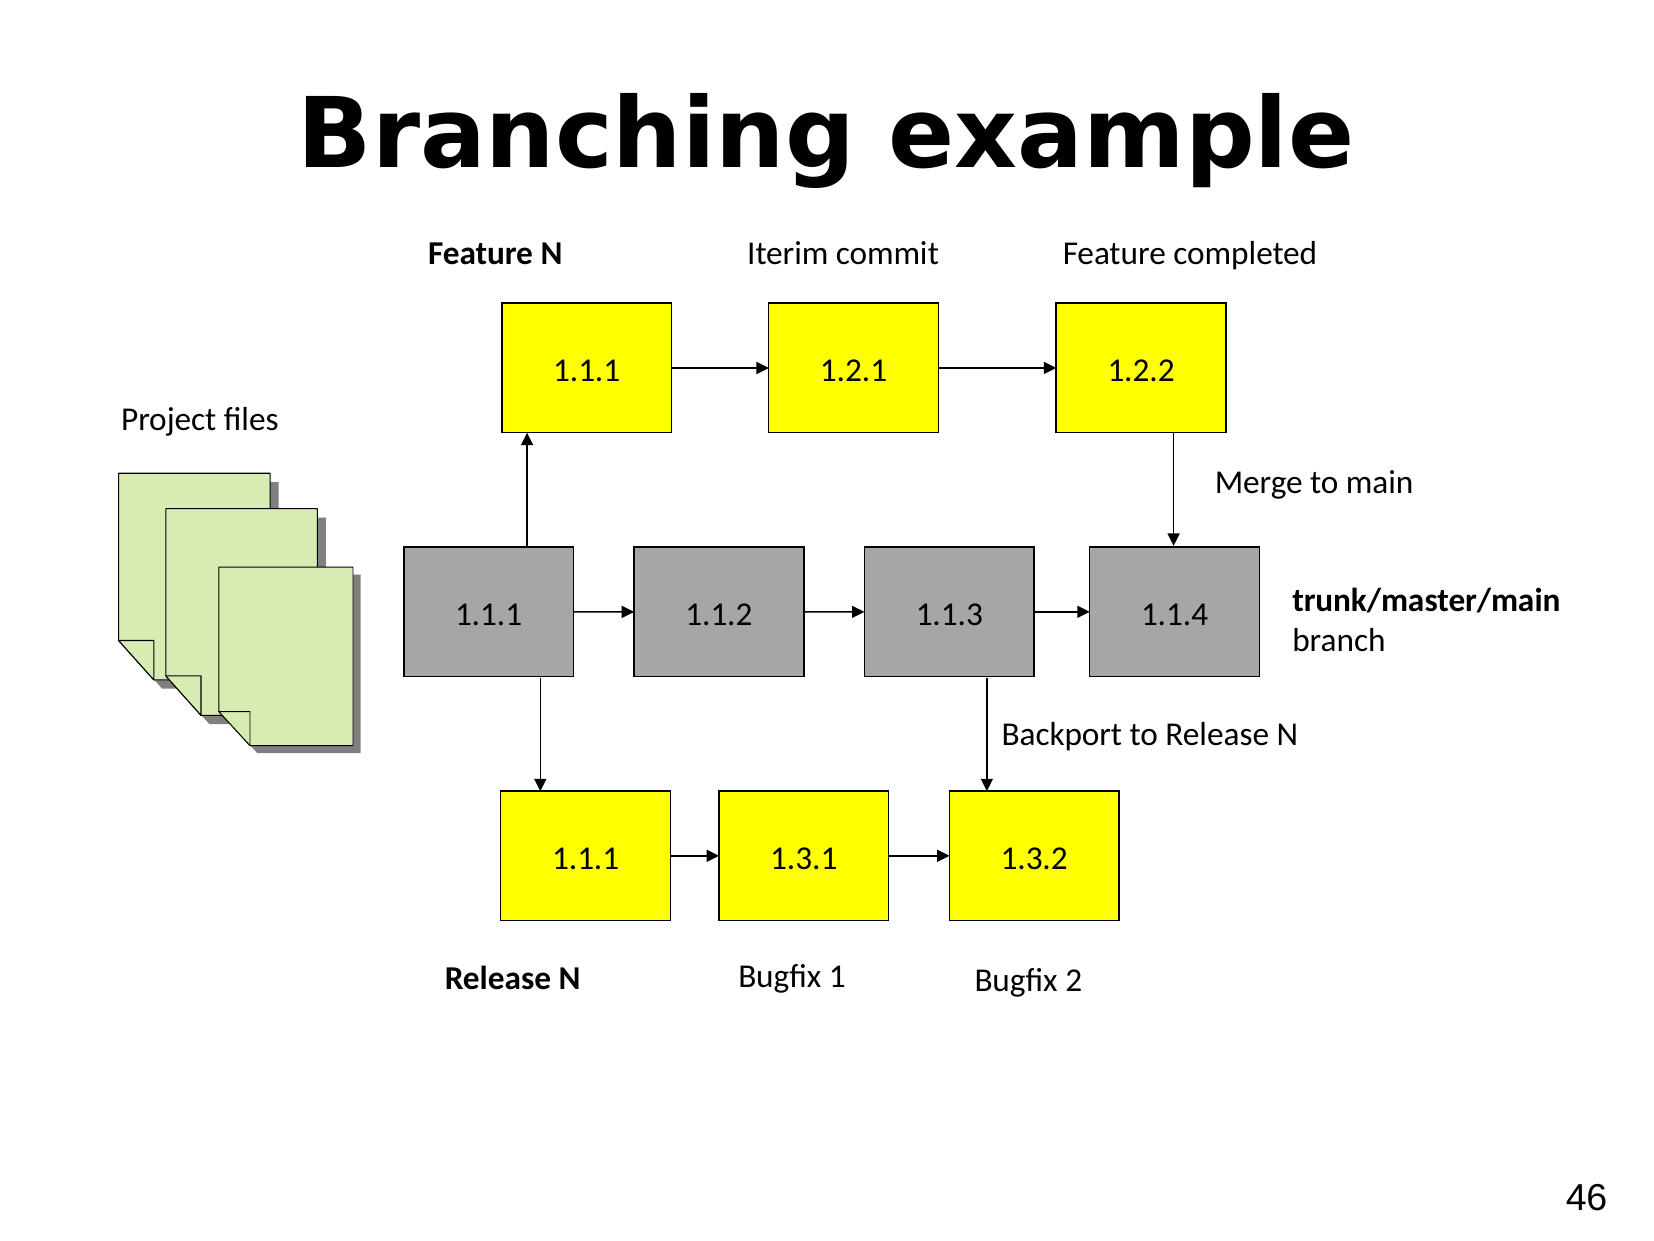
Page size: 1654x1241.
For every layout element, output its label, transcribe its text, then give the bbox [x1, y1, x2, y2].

text_box 1.3.1 [719, 791, 889, 921]
text_box Feature completed [1048, 224, 1392, 280]
text_box Bugfix 2 [959, 950, 1134, 1006]
text_box Iterim commit [732, 224, 1016, 280]
picture [113, 467, 367, 759]
title Branching example [82, 61, 1571, 207]
text_box Bugfix 1 [723, 947, 898, 1002]
text_box Project files [106, 389, 363, 445]
text_box trunk/master/main branch [1277, 571, 1583, 666]
text_box 1.1.1 [501, 303, 672, 433]
text_box Feature N [413, 224, 638, 280]
text_box 1.3.2 [949, 791, 1120, 921]
text_box 1.1.4 [1089, 547, 1260, 677]
text_box Merge to main [1200, 452, 1558, 508]
text_box 1.1.1 [500, 791, 671, 921]
text_box Release N [430, 949, 650, 1004]
text_box 1.2.2 [1056, 303, 1226, 433]
text_box 1.1.1 [403, 547, 574, 677]
text_box 1.1.3 [864, 547, 1035, 677]
text_box 1.1.2 [634, 547, 804, 677]
text_box 1.2.1 [768, 303, 939, 433]
text_box Backport to Release N [988, 705, 1389, 760]
